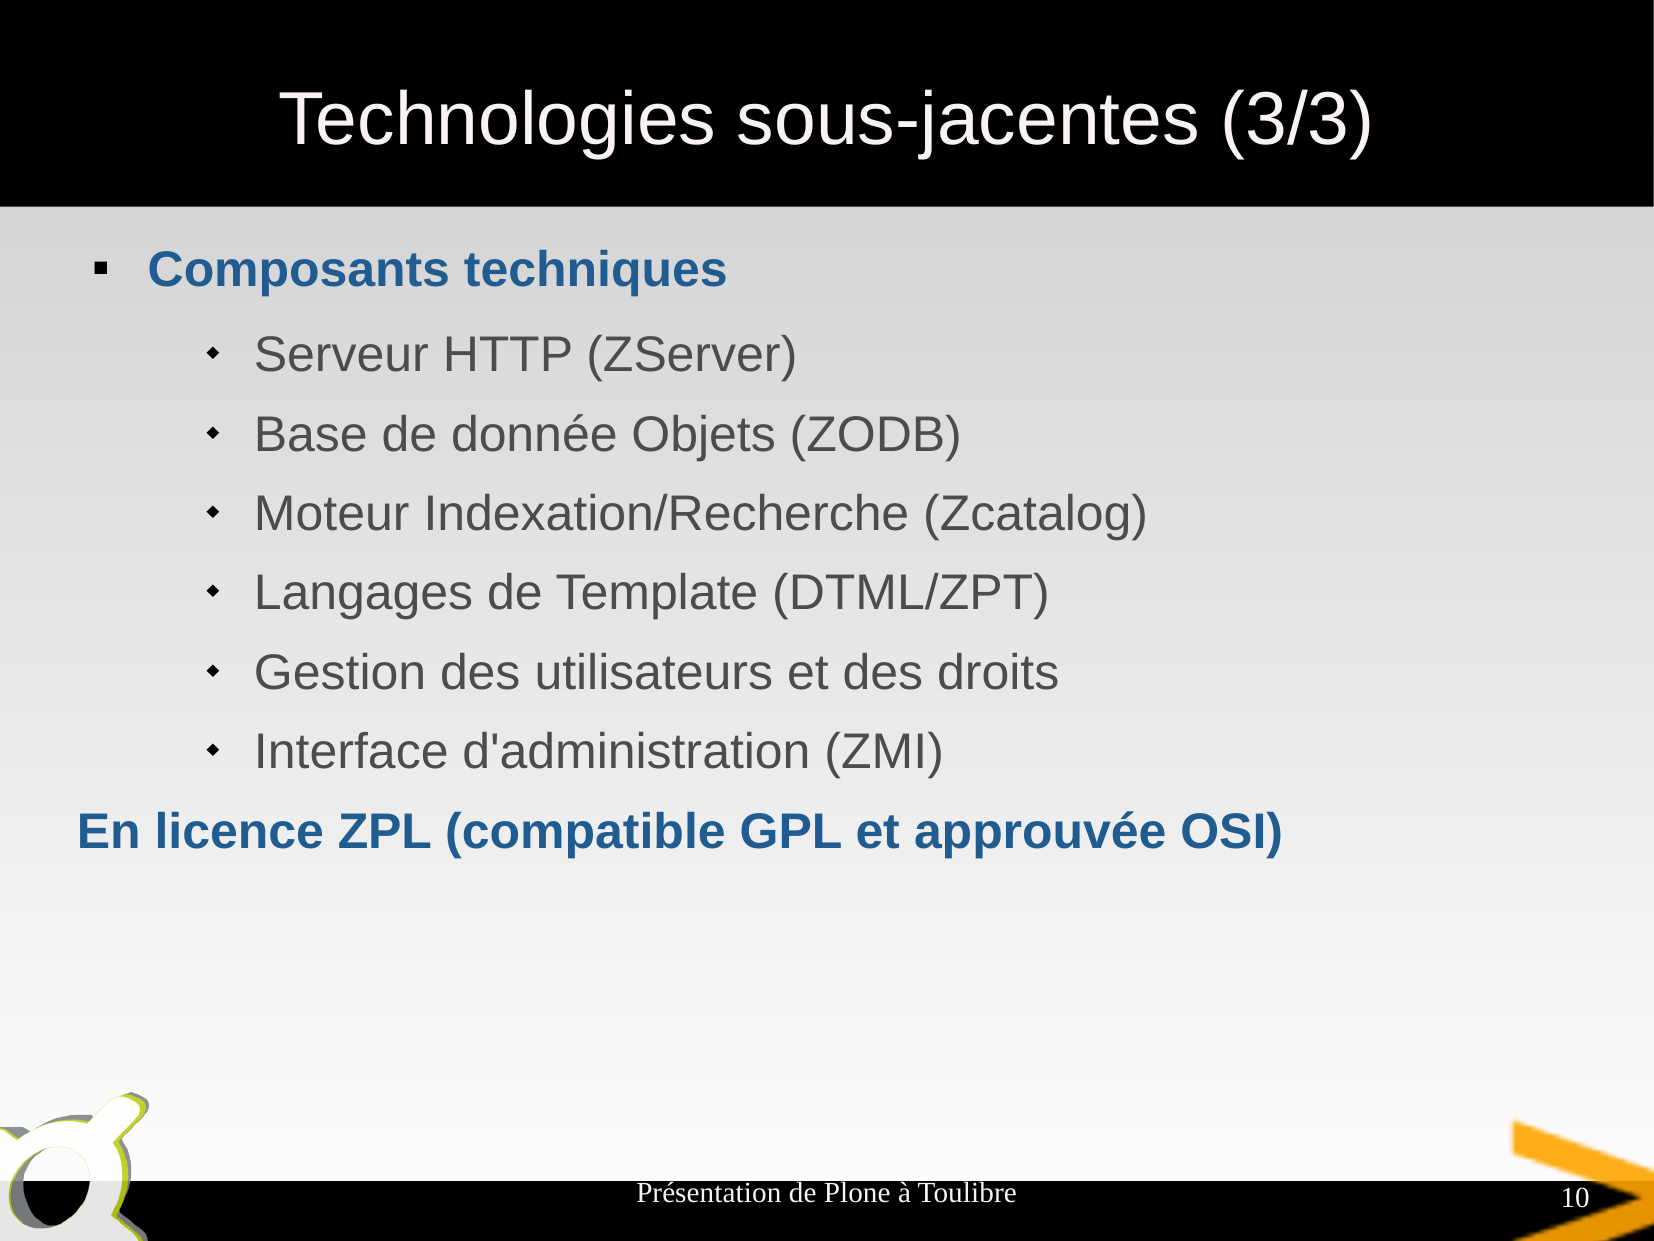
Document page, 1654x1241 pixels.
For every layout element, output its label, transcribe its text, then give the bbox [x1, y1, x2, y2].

title Technologies sous-jacentes (3/3) [177, 29, 1477, 207]
picture [0, 1181, 149, 1241]
picture [1505, 1181, 1654, 1241]
list Composants techniques Serveur HTTP (ZServer) Base de donnée Objets (ZODB) Moteur Indexation/Recherche (Zcatalog) Langages de Template (DTML/ZPT) Gestion des utilisateurs et des droits Interface d'administration (ZMI) En licence ZPL (compatible GPL et approuvée OSI) [76, 241, 1565, 1123]
